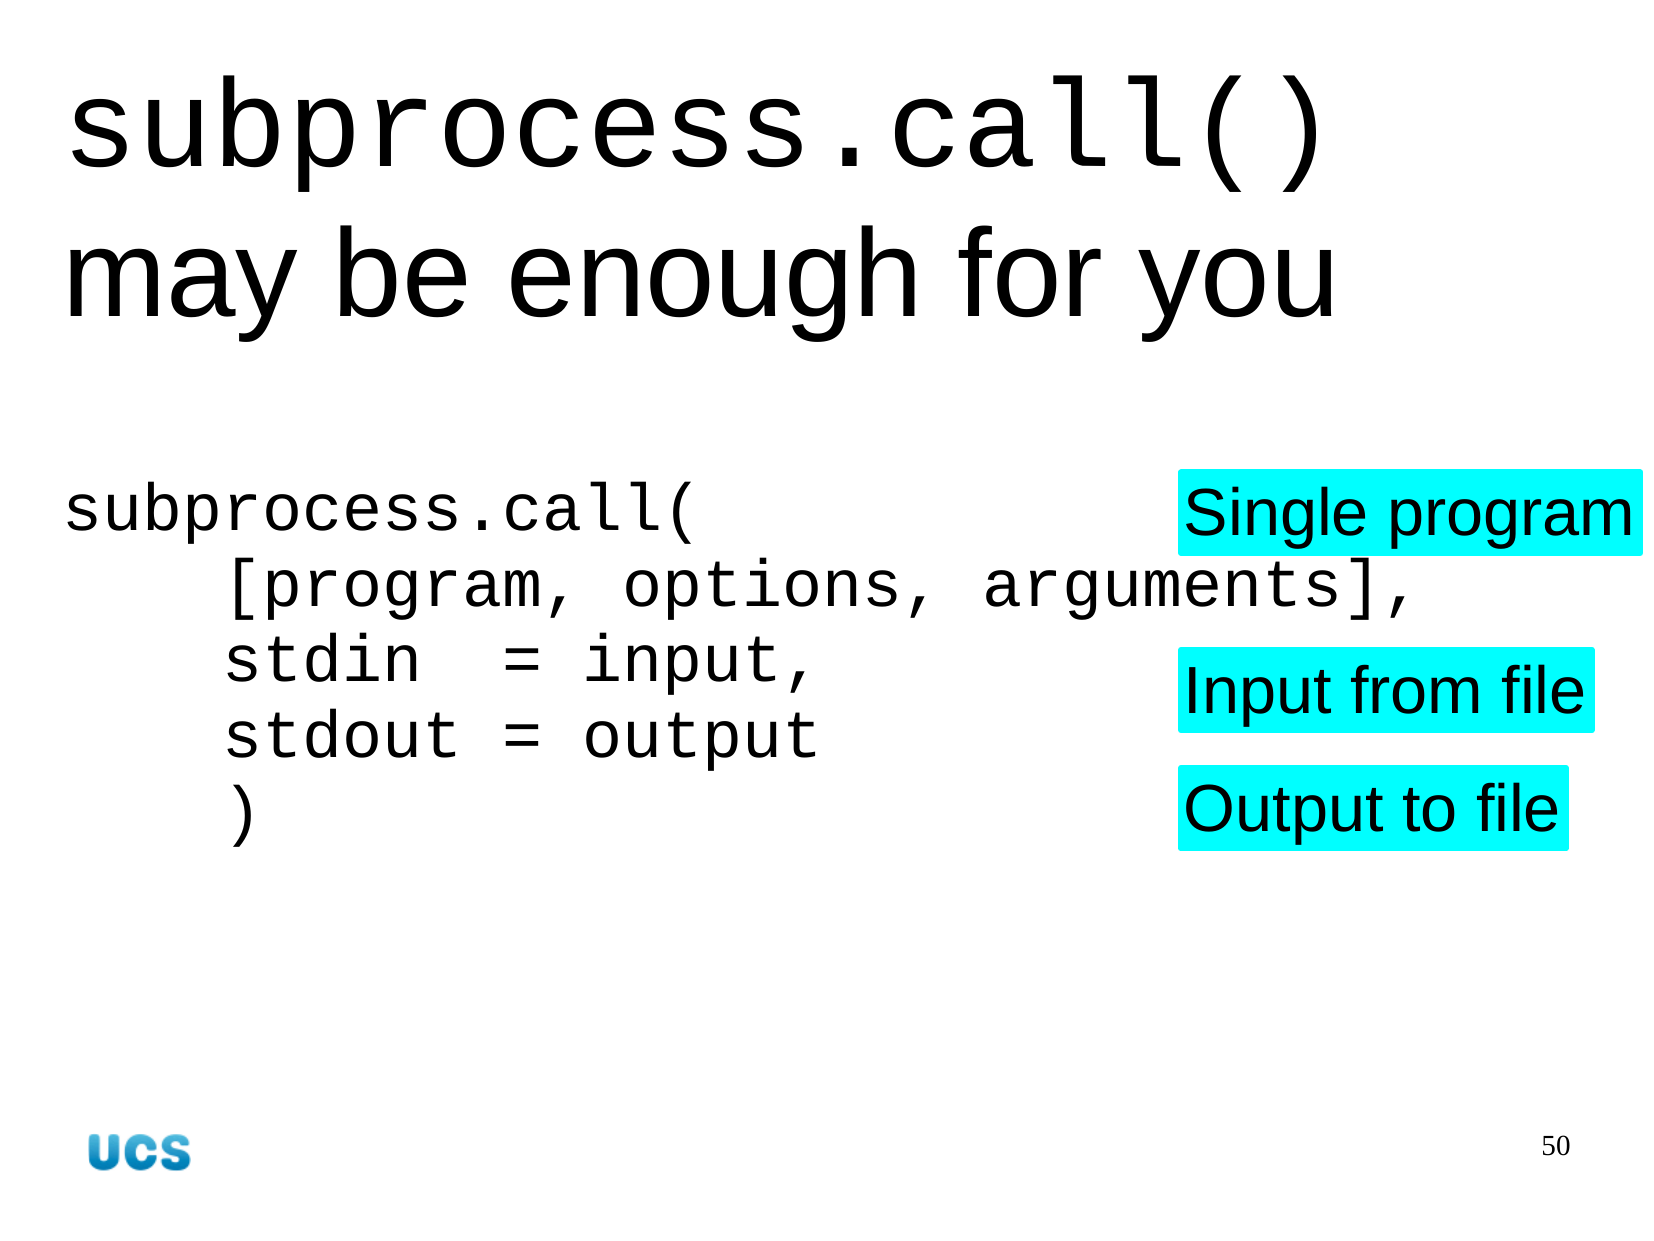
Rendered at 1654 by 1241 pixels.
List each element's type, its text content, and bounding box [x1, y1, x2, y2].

text_box Single program [1181, 472, 1641, 554]
text_box subprocess.call( [program, options, arguments], stdin = input, stdout = output ) [59, 472, 1426, 857]
text_box subprocess.call() may be enough for you [59, 59, 1344, 347]
text_box Input from file [1181, 649, 1592, 731]
text_box Output to file [1181, 767, 1566, 849]
picture [88, 1133, 191, 1172]
